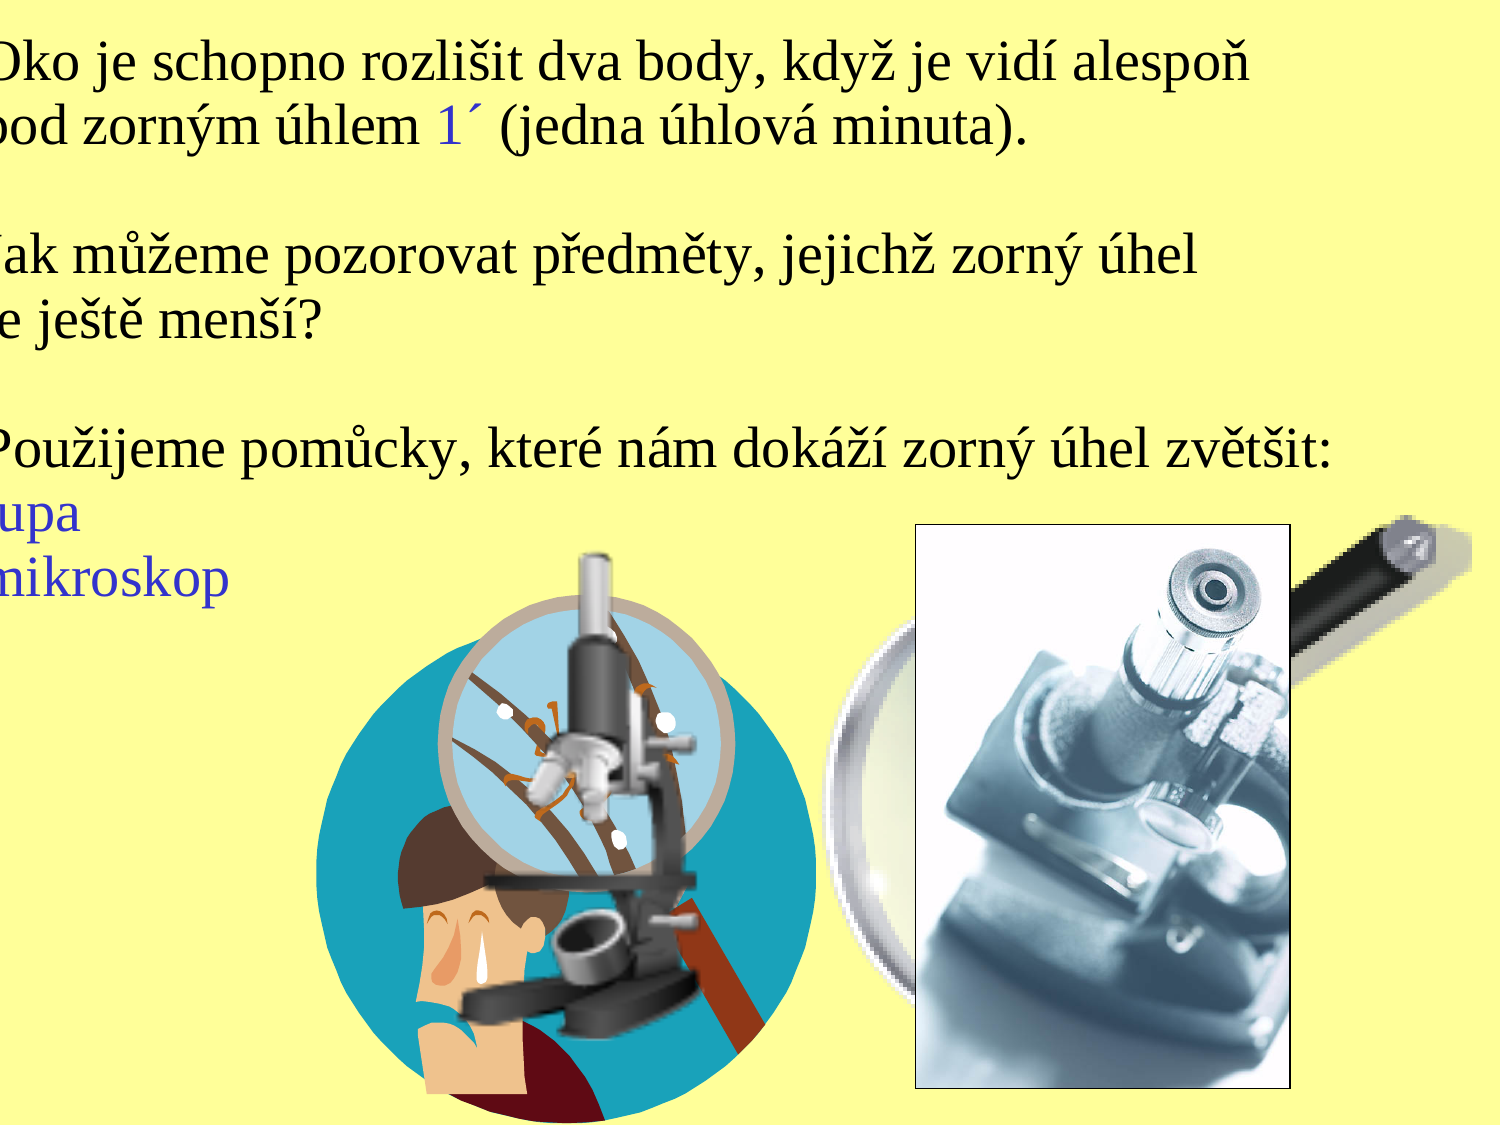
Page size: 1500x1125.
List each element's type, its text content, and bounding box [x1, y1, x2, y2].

picture [314, 399, 1500, 1125]
text_box Oko je schopno rozlišit dva body, když je vidí alespoň pod zorným úhlem 1´ (jedna úhlová minuta). Jak můžeme pozorovat předměty, jejichž zorný úhel je ještě menší? Použijeme pomůcky, které nám dokáží zorný úhel zvětšit: lupa mikroskop [0, 20, 1499, 617]
